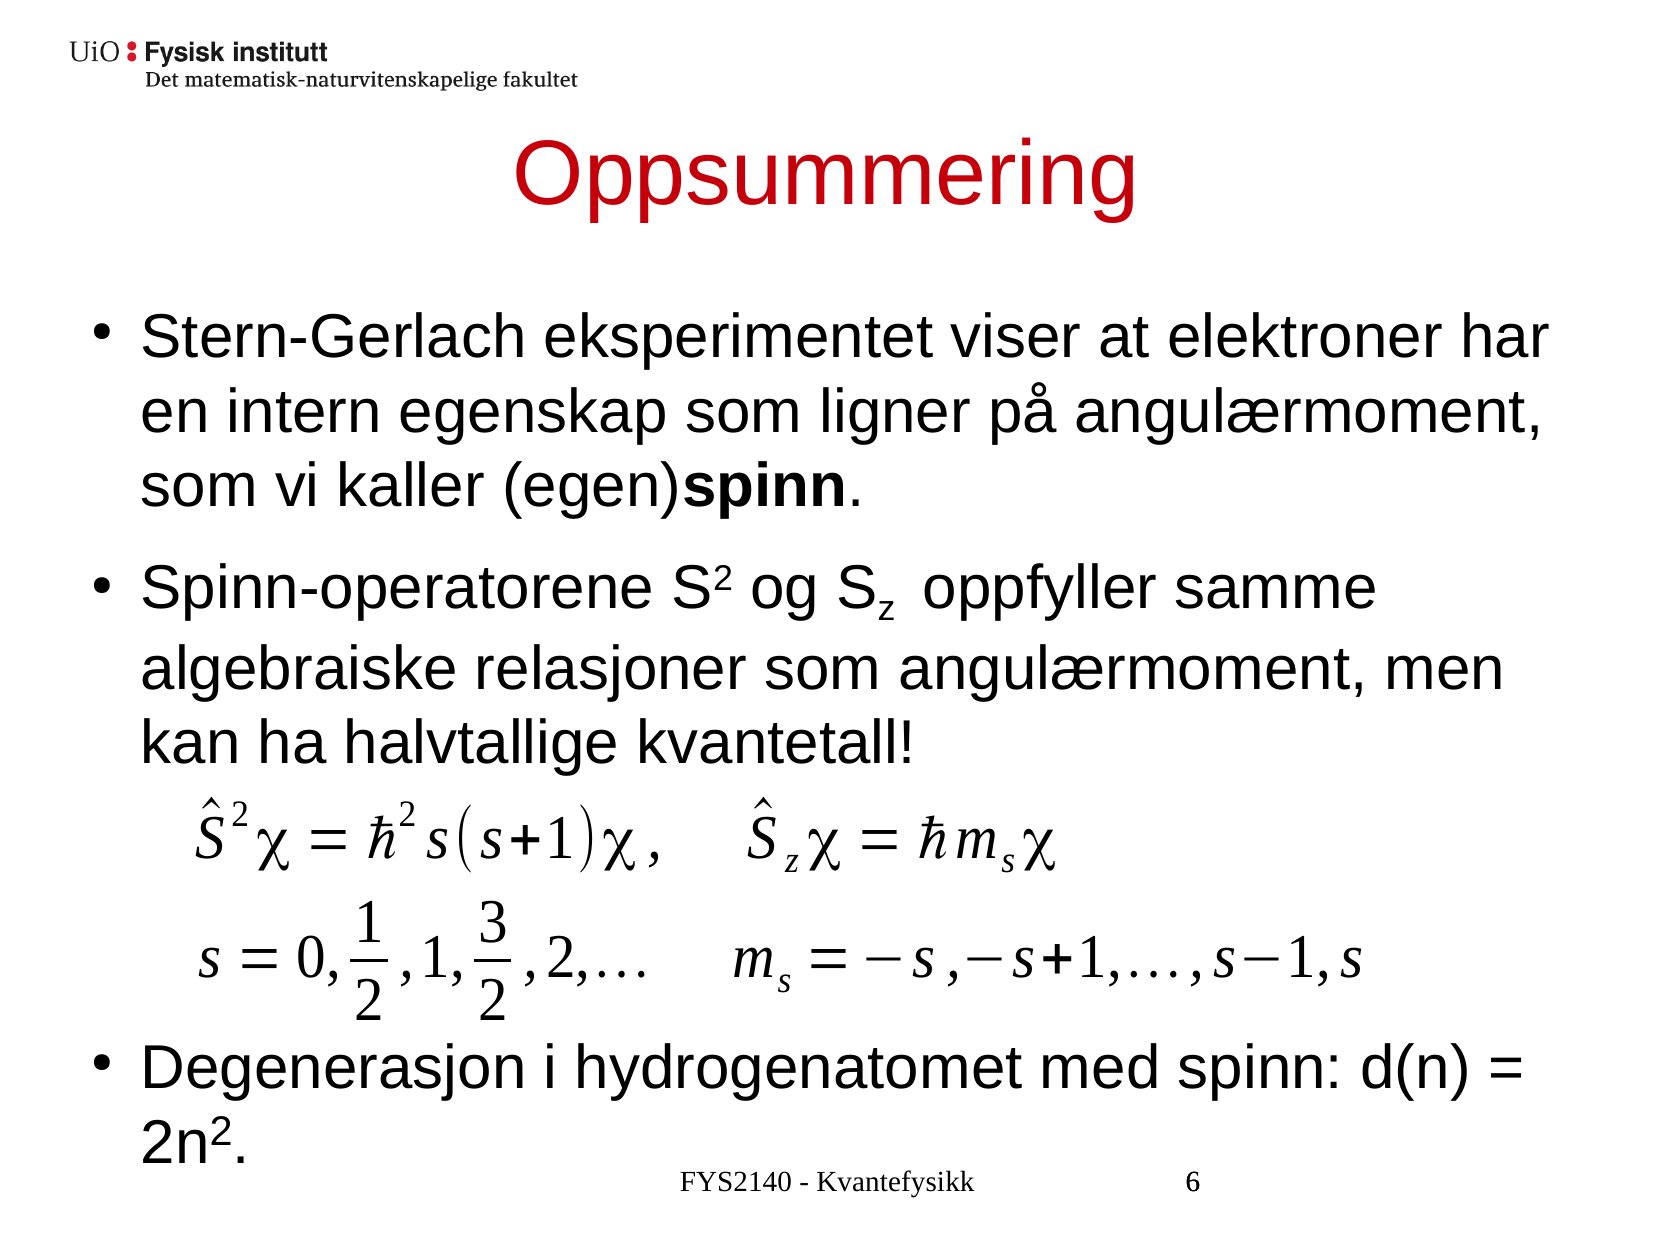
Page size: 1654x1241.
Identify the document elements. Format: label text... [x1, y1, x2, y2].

chart [187, 793, 1065, 881]
chart [189, 886, 1371, 1035]
text_box <number> [1185, 1162, 1571, 1216]
title Oppsummering [82, 113, 1571, 224]
picture [68, 37, 581, 93]
list Stern-Gerlach eksperimentet viser at elektroner har en intern egenskap som ligner på angulærmoment, som vi kaller (egen)spinn. Spinn-operatorene S2 og Sz oppfyller samme algebraiske relasjoner som angulærmoment, men kan ha halvtallige kvantetall! Degenerasjon i hydrogenatomet med spinn: d(n) = 2n2. [74, 295, 1567, 1182]
text_box FYS2140 - Kvantefysikk [565, 1182, 1090, 1216]
